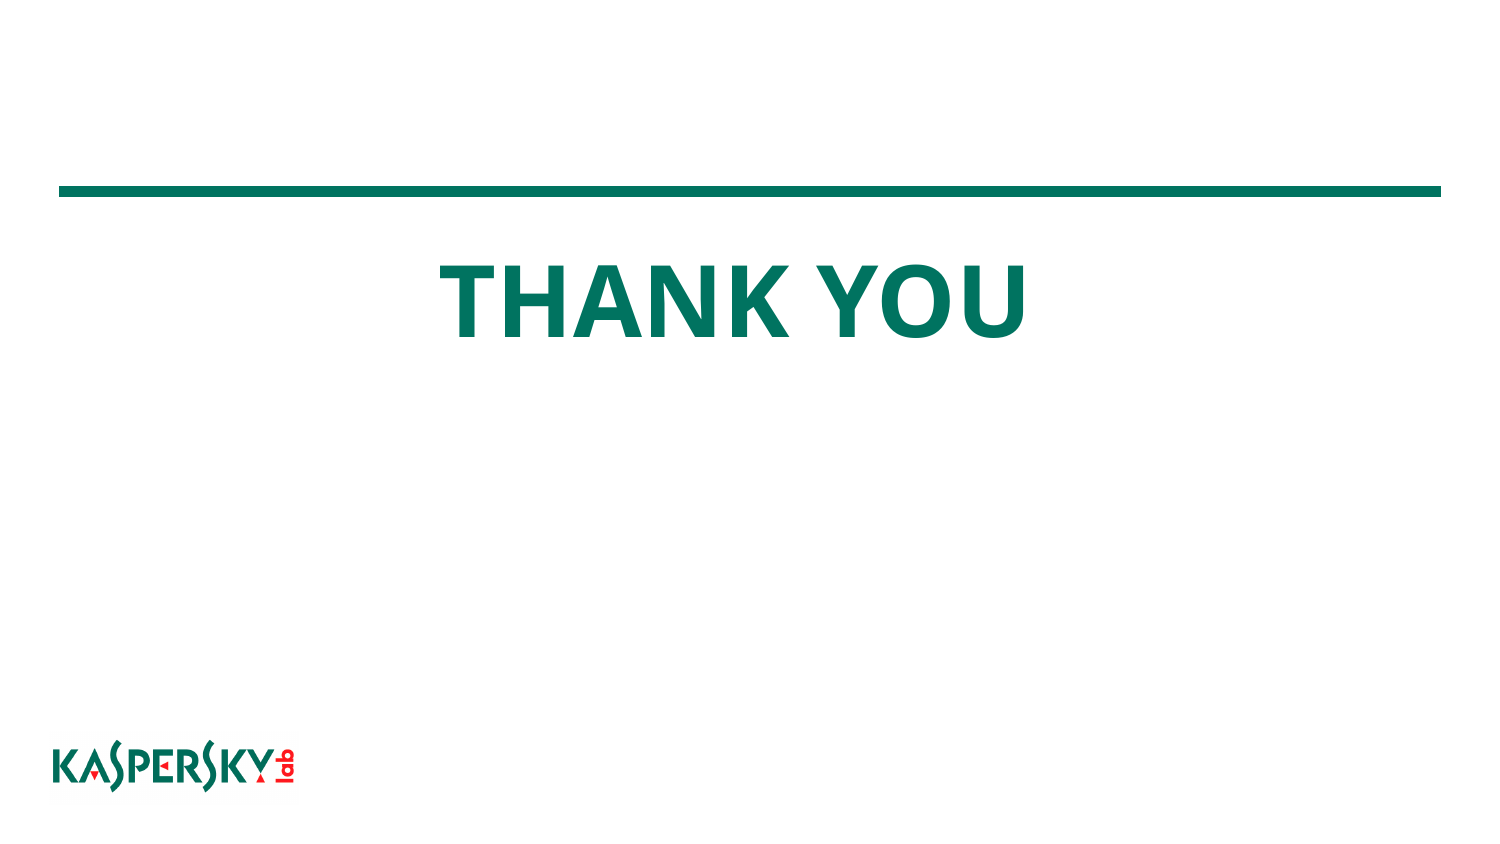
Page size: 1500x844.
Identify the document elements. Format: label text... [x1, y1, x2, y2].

title Thank you [58, 221, 1412, 335]
